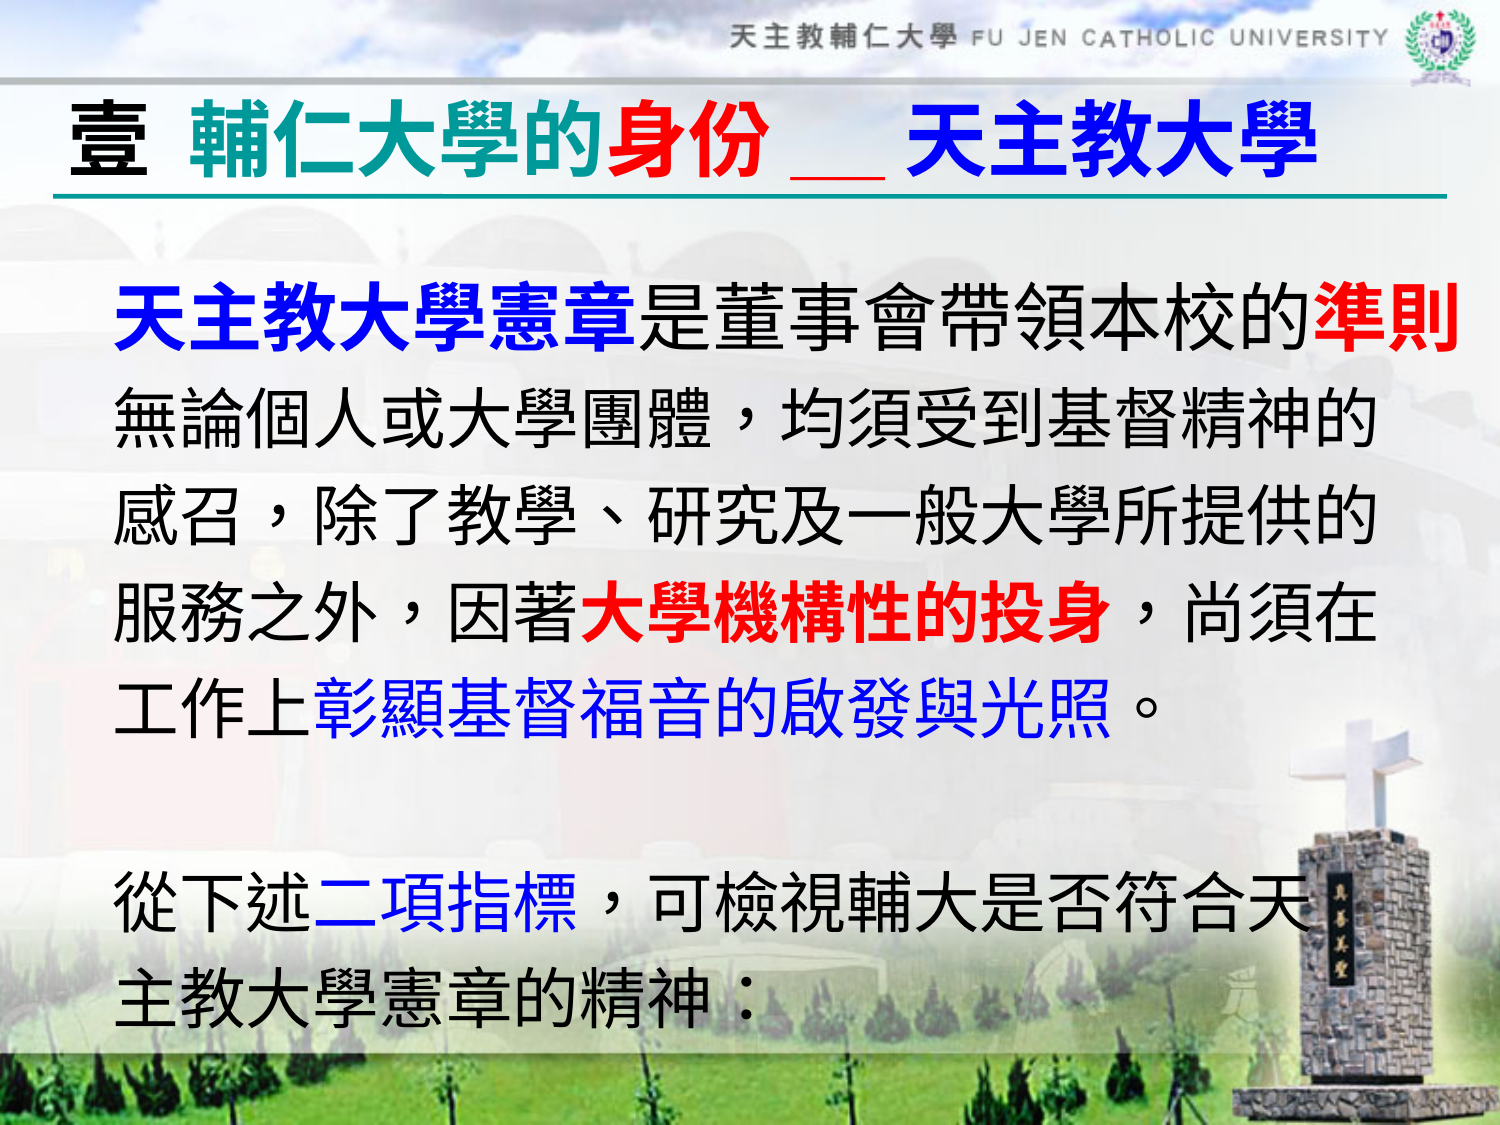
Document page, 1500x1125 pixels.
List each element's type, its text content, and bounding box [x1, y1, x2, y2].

list 天主教大學憲章是董事會帶領本校的準則 無論個人或大學團體，均須受到基督精神的 感召，除了教學、研究及一般大學所提供的 服務之外，因著大學機構性的投身，尚須在 工作上彰顯基督福音的啟發與光照。 從下述二項指標，可檢視輔大是否符合天 主教大學憲章的精神： [41, 262, 1500, 1125]
title 壹 輔仁大學的身份__天主教大學 [52, 78, 1447, 197]
